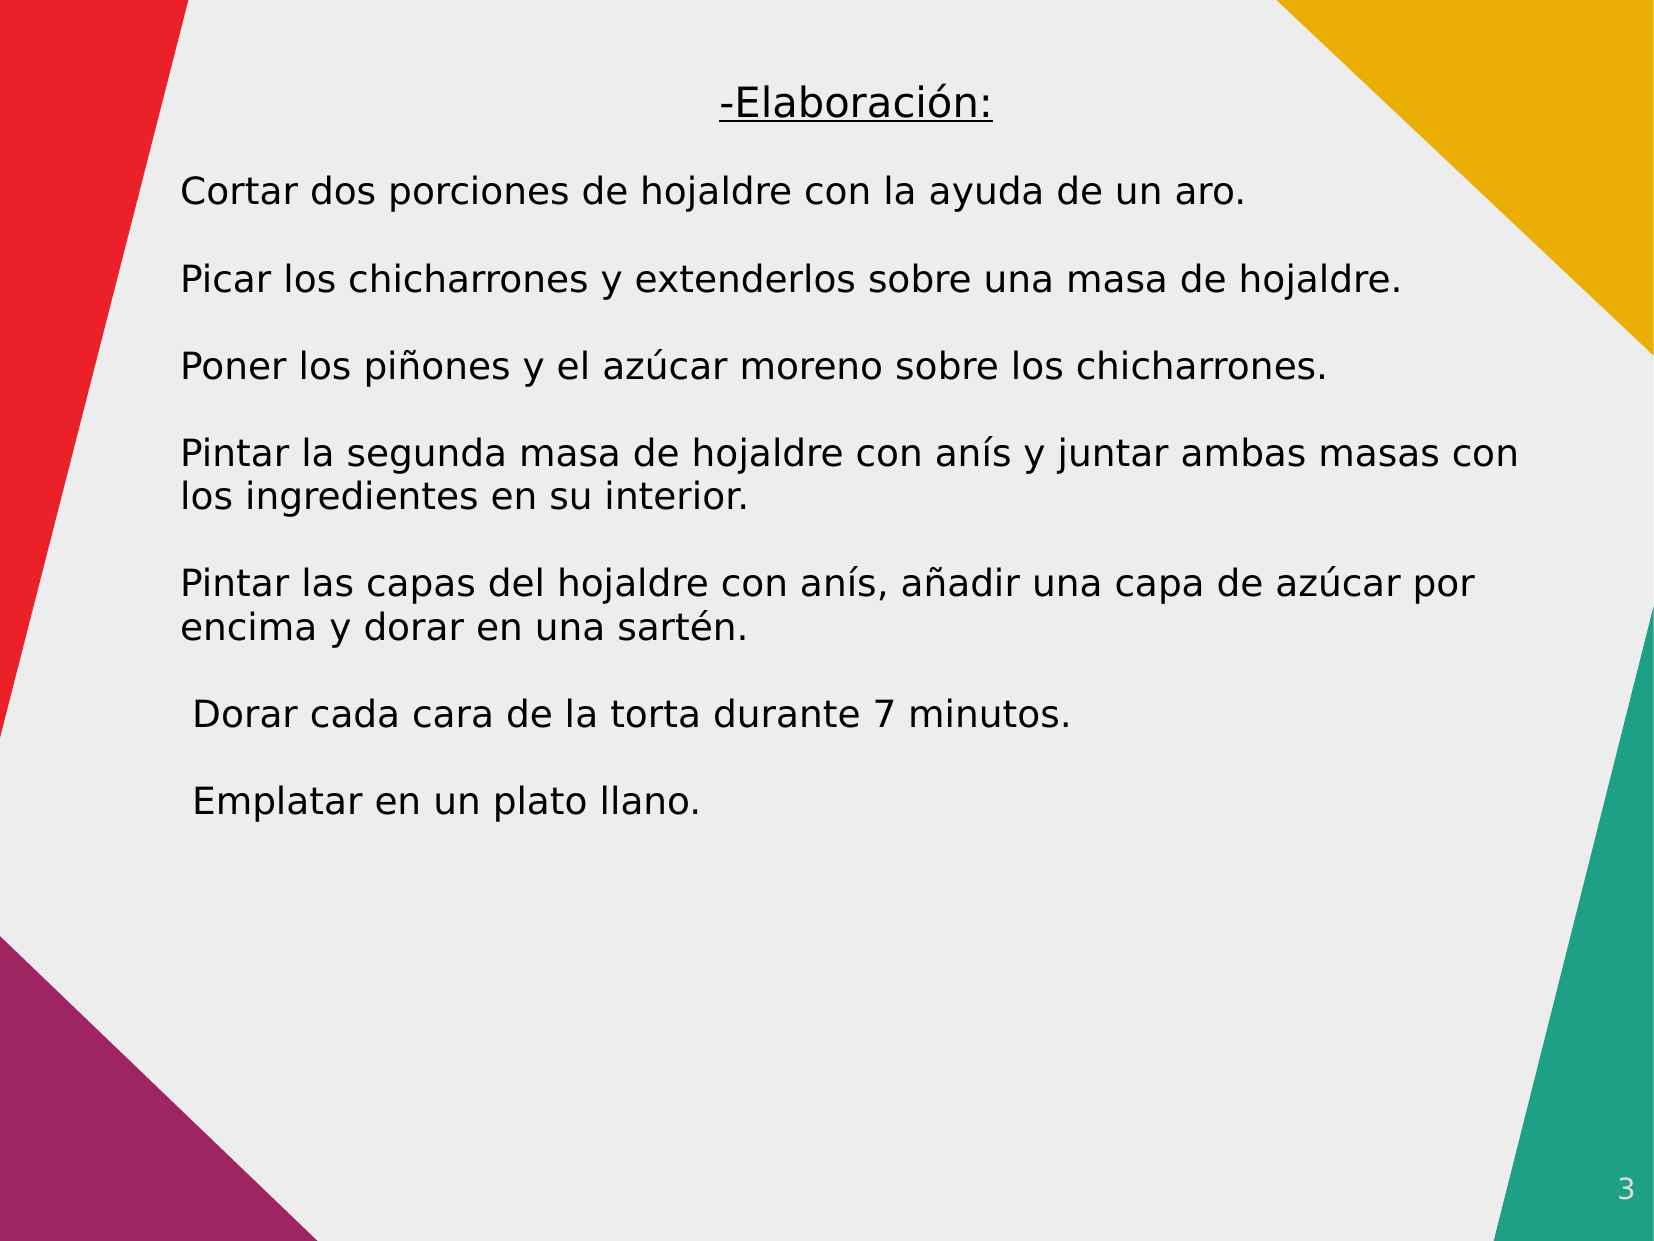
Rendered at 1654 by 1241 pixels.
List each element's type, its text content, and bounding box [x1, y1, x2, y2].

text_box -Elaboración: Cortar dos porciones de hojaldre con la ayuda de un aro. Picar los chicharrones y extenderlos sobre una masa de hojaldre. Poner los piñones y el azúcar moreno sobre los chicharrones. Pintar la segunda masa de hojaldre con anís y juntar ambas masas con los ingredientes en su interior. Pintar las capas del hojaldre con anís, añadir una capa de azúcar por encima y dorar en una sartén. Dorar cada cara de la torta durante 7 minutos. Emplatar en un plato llano. [165, 70, 1548, 831]
